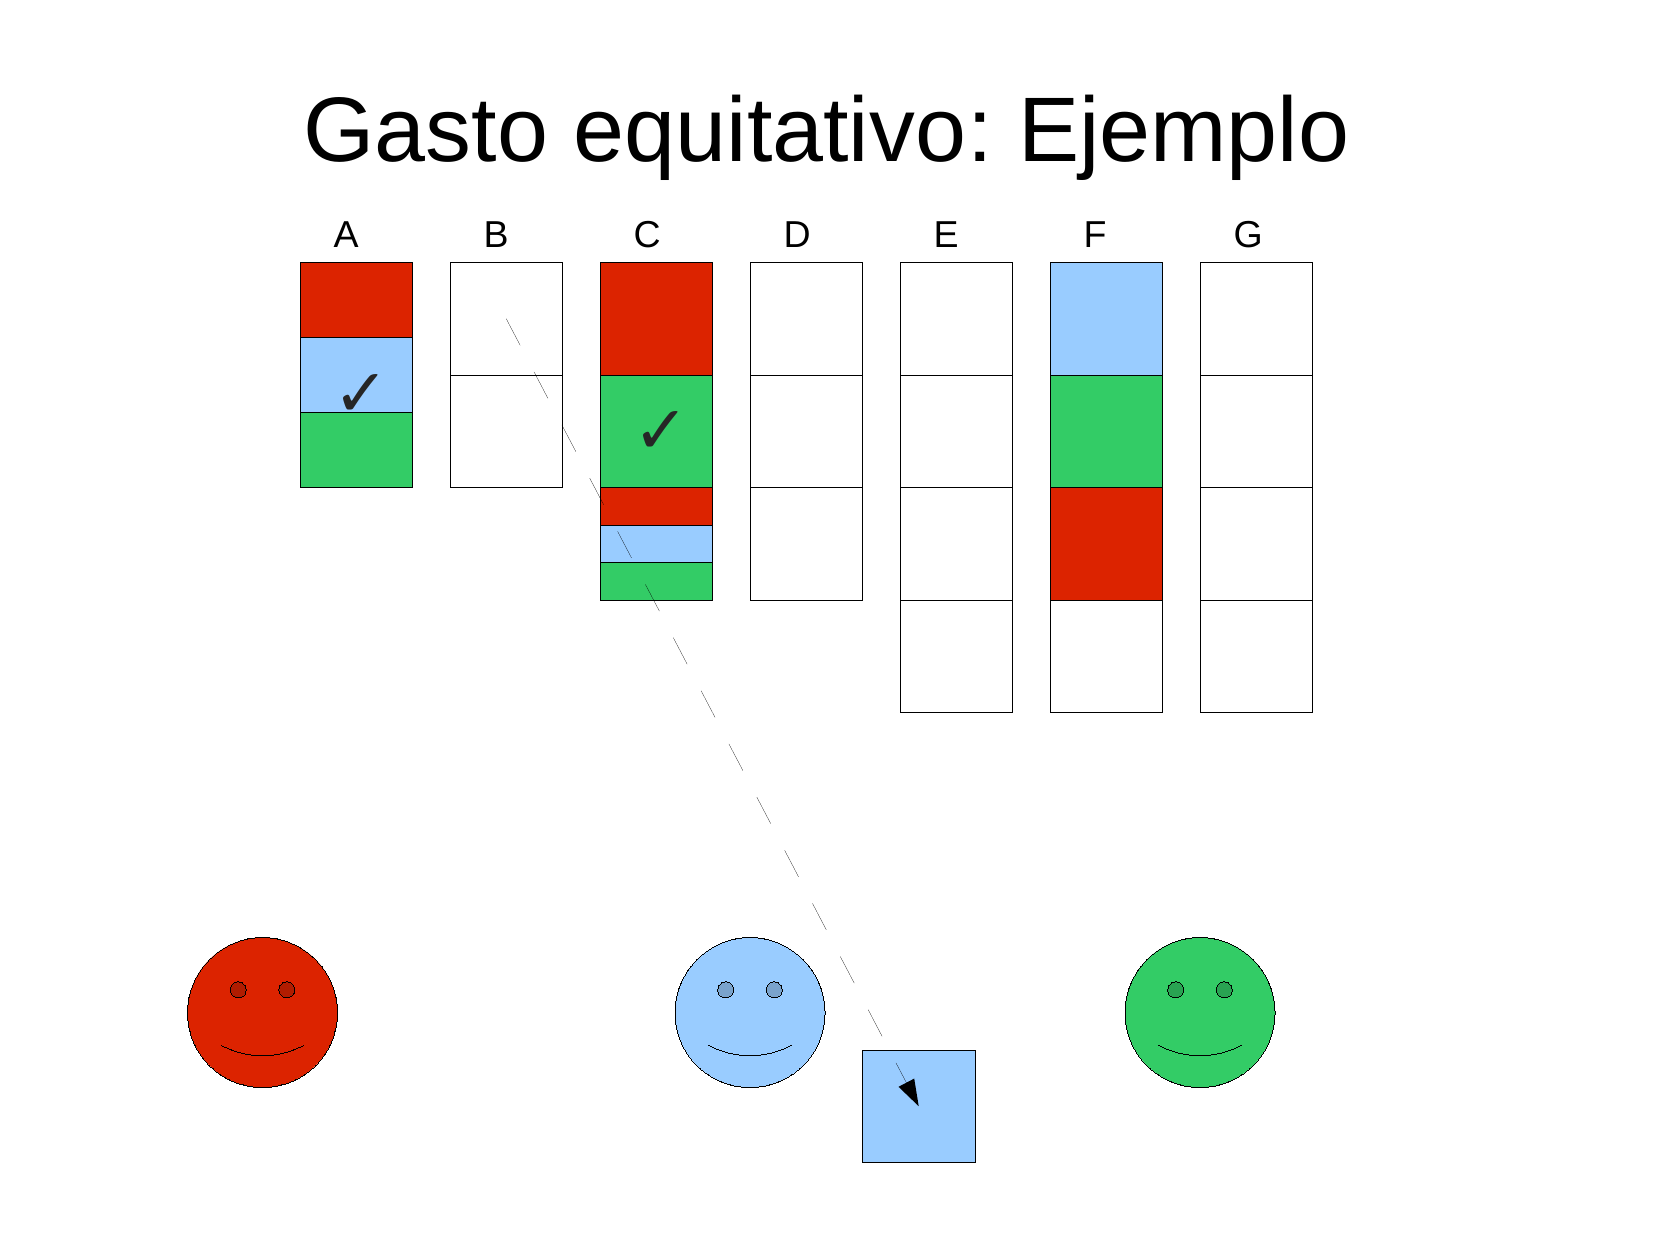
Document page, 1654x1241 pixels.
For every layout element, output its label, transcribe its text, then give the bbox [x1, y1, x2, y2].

text_box ✓ [618, 375, 713, 469]
text_box [450, 262, 563, 488]
text_box [750, 262, 863, 601]
text_box ✓ [318, 337, 413, 431]
text_box [862, 1050, 976, 1163]
text_box [187, 937, 338, 1088]
text_box C [618, 205, 675, 263]
text_box G [1218, 205, 1276, 263]
text_box F [1068, 206, 1126, 264]
text_box [1200, 262, 1313, 713]
text_box A [318, 206, 376, 264]
text_box [1125, 937, 1276, 1088]
text_box [900, 262, 1013, 713]
text_box [675, 937, 826, 1088]
text_box D [768, 205, 826, 263]
title Gasto equitativo: Ejemplo [82, 25, 1571, 233]
text_box B [468, 206, 526, 264]
text_box [300, 262, 413, 488]
text_box [1050, 262, 1163, 713]
text_box E [918, 206, 975, 264]
text_box [600, 262, 713, 601]
